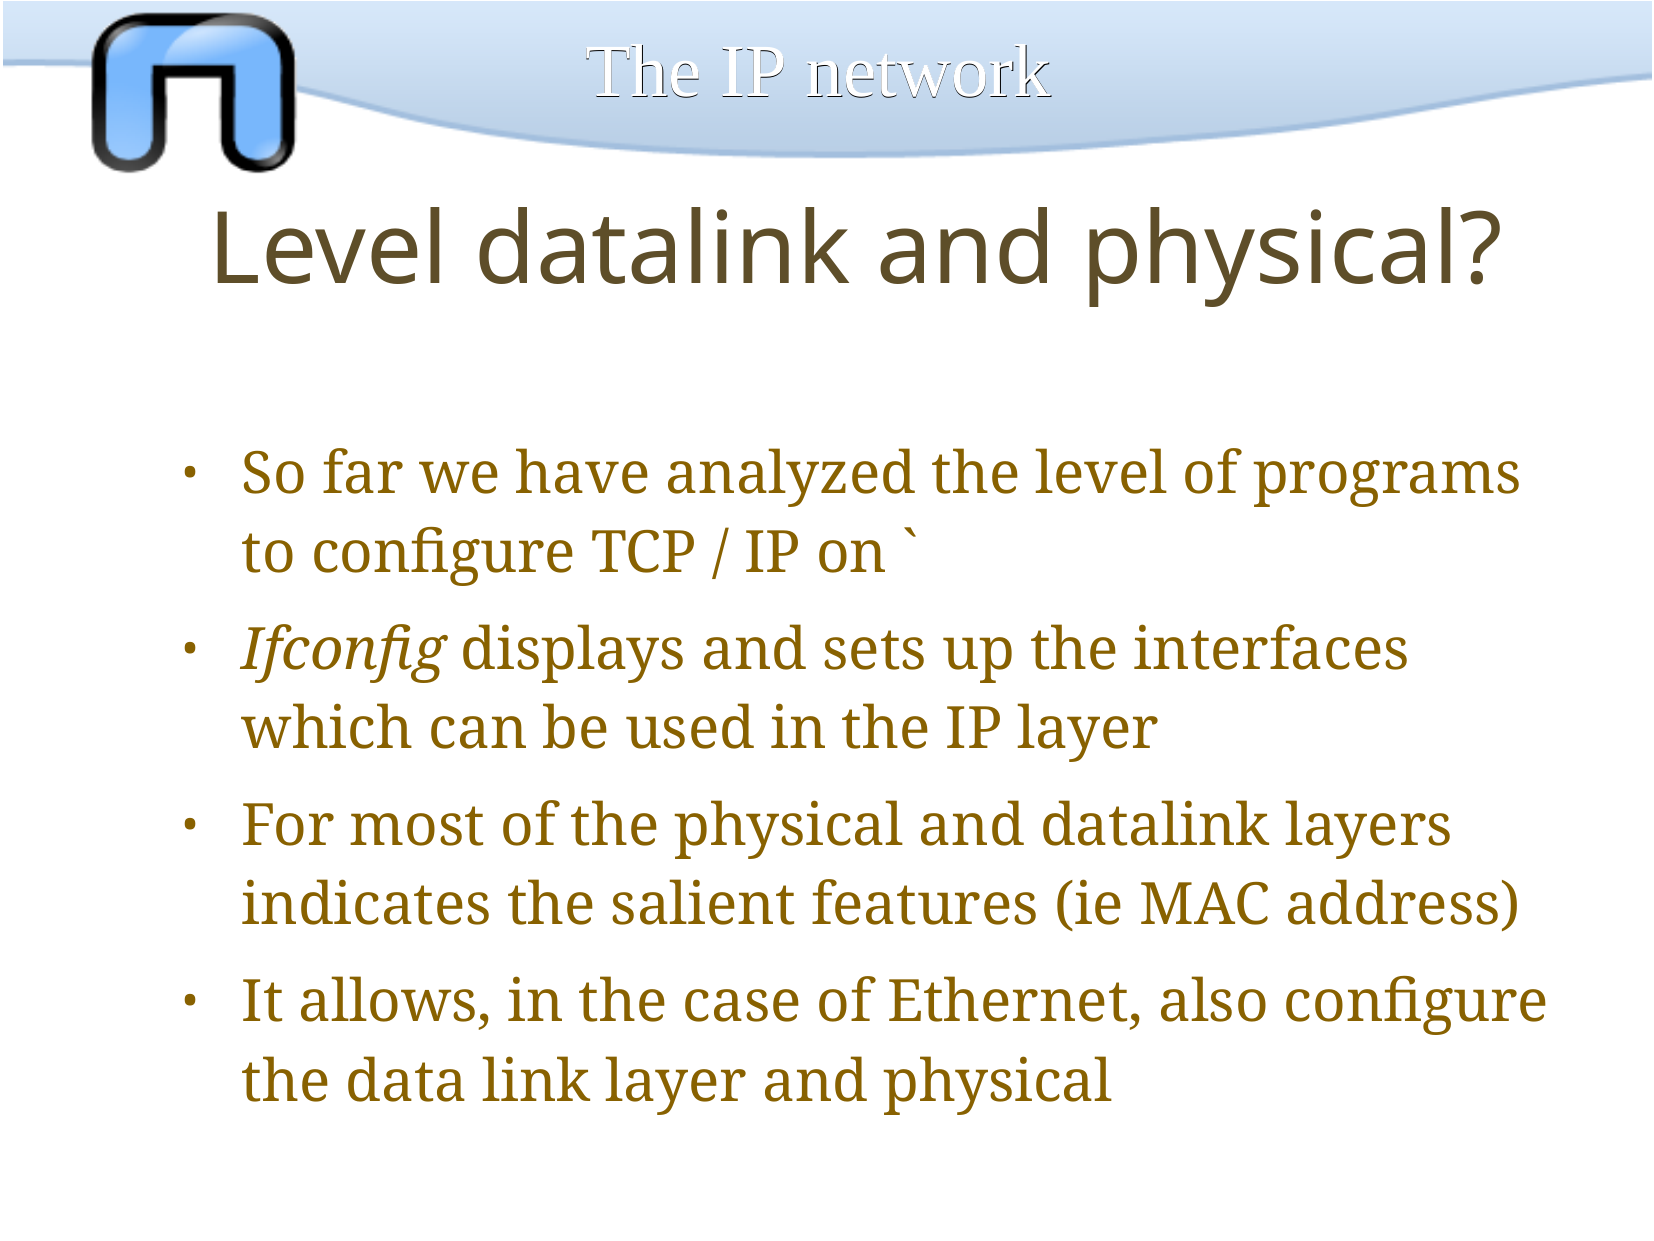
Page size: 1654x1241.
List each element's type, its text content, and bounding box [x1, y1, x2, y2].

title Level datalink and physical? [147, 82, 1565, 408]
list So far we have analyzed the level of programs to configure TCP / IP on ` Ifconfig displays and sets up the interfaces which can be used in the IP layer For most of the physical and datalink layers indicates the salient features (ie MAC address) It allows, in the case of Ethernet, also configure the data link layer and physical [147, 430, 1565, 1241]
text_box The IP network [573, 29, 1063, 82]
picture [0, 0, 1654, 1241]
